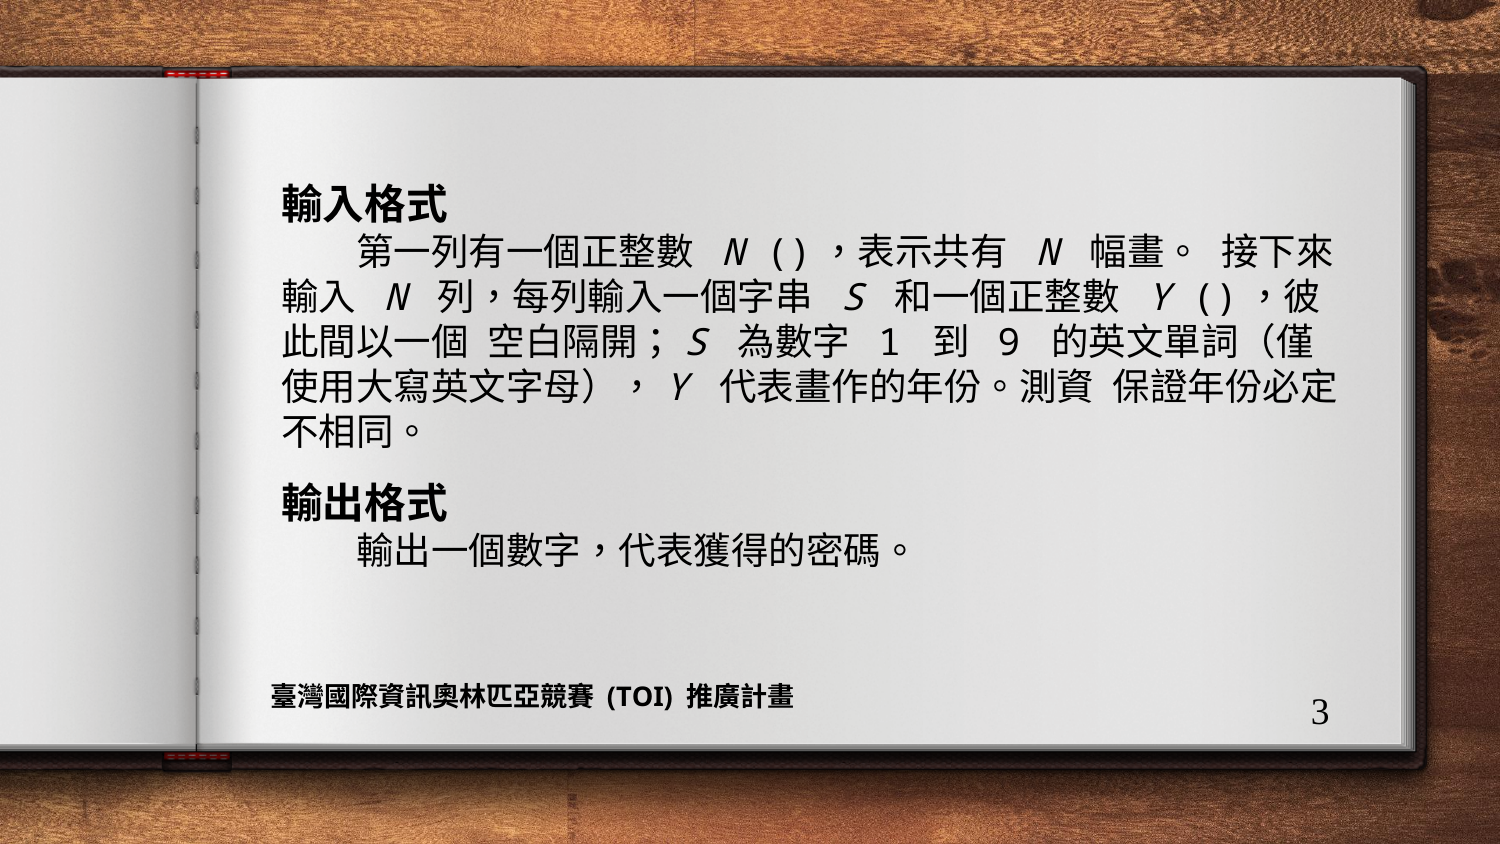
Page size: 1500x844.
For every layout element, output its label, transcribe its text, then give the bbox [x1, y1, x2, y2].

text_box 輸出格式 輸出一個數字，代表獲得的密碼。 [266, 470, 1368, 580]
text_box 輸入格式 第一列有一個正整數 N ()，表示共有 N 幅畫。 接下來輸入 N 列，每列輸入一個字串 S 和一個正整數 Y ()，彼此間以一個 空白隔開；S 為數字 1 到 9 的英文單詞（僅使用大寫英文字母），Y 代表畫作的年份。測資 保證年份必定不相同。 [266, 171, 1356, 461]
text_box [1295, 672, 1386, 737]
